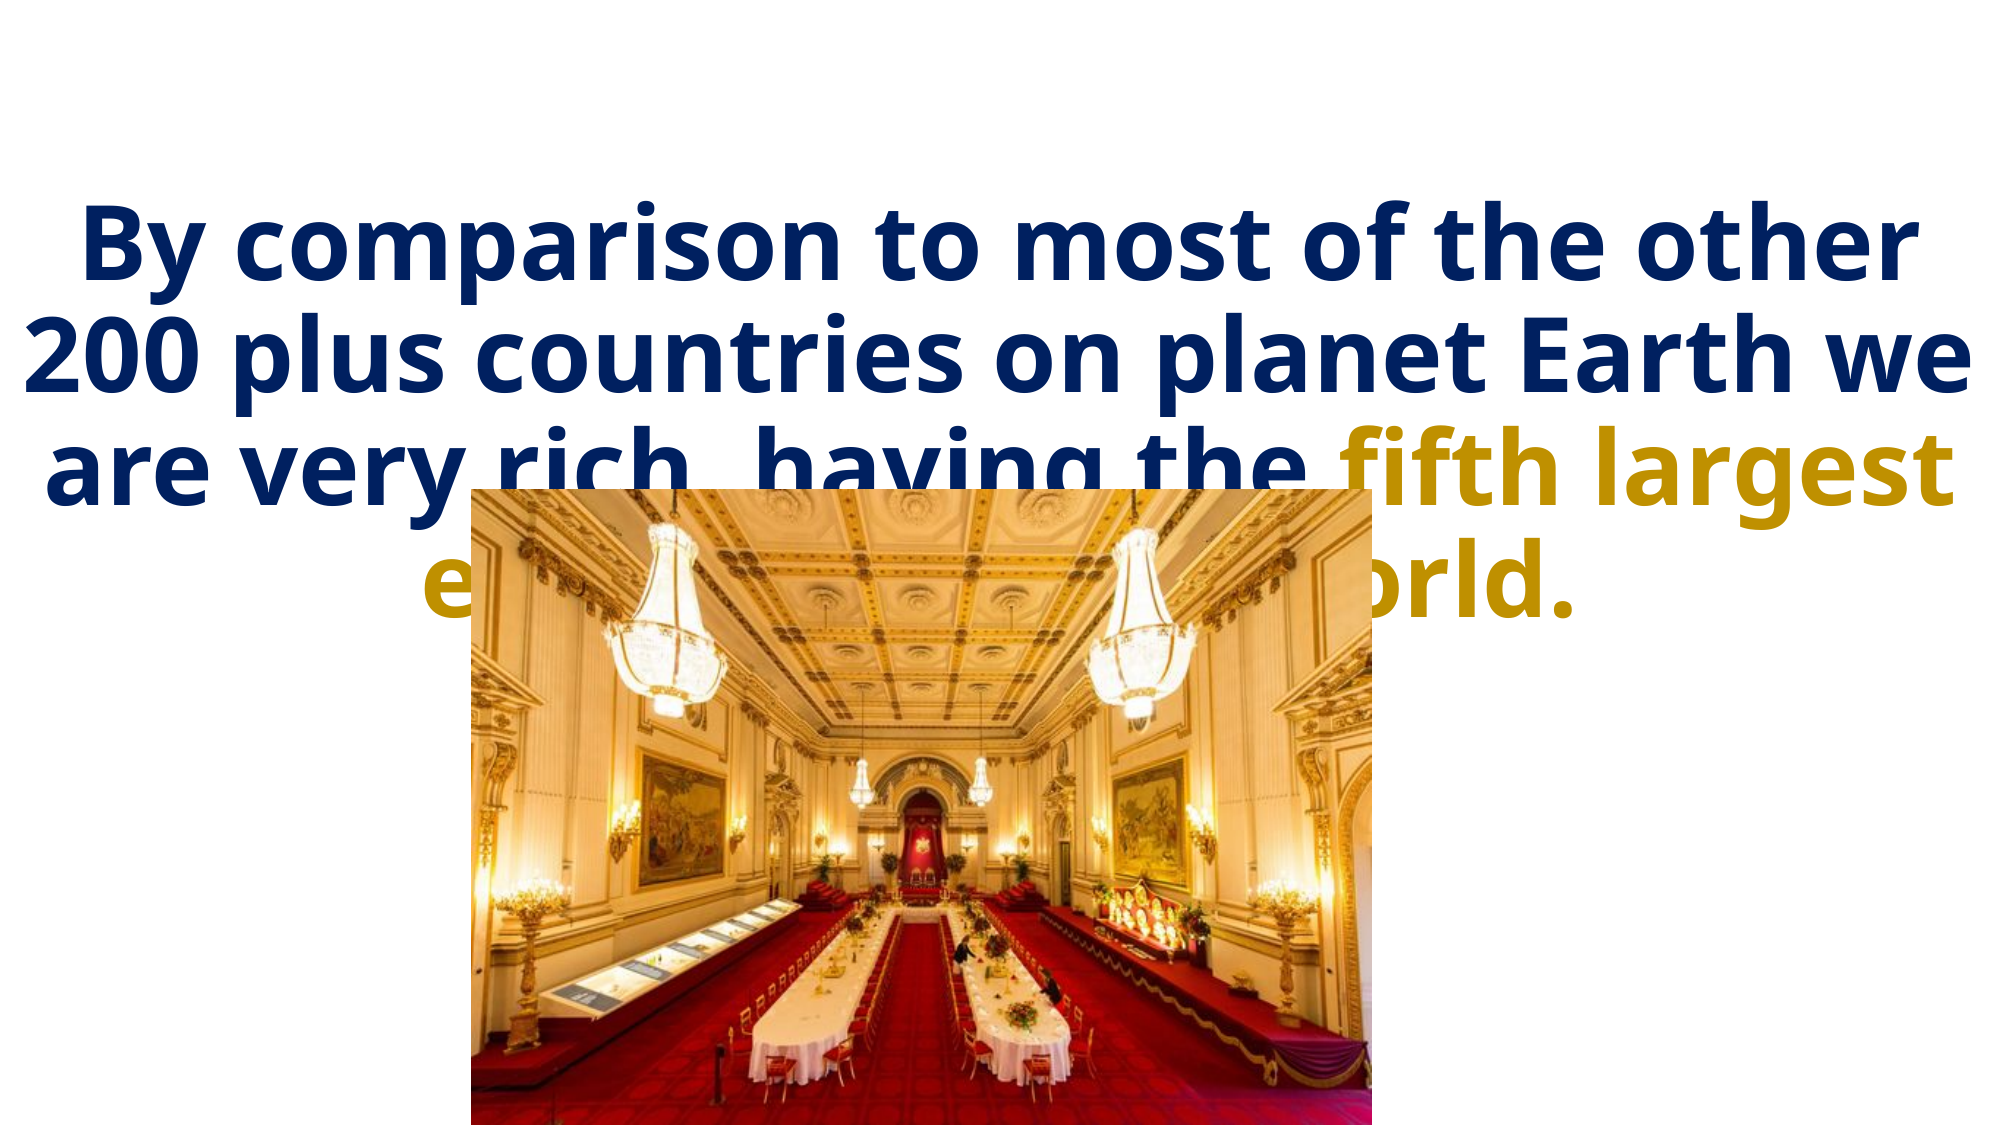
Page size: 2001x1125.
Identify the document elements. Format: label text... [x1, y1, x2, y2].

picture [471, 489, 1372, 1125]
title By comparison to most of the other 200 plus countries on planet Earth we are very rich, having the fifth largest economy in the world. [0, 183, 2000, 581]
